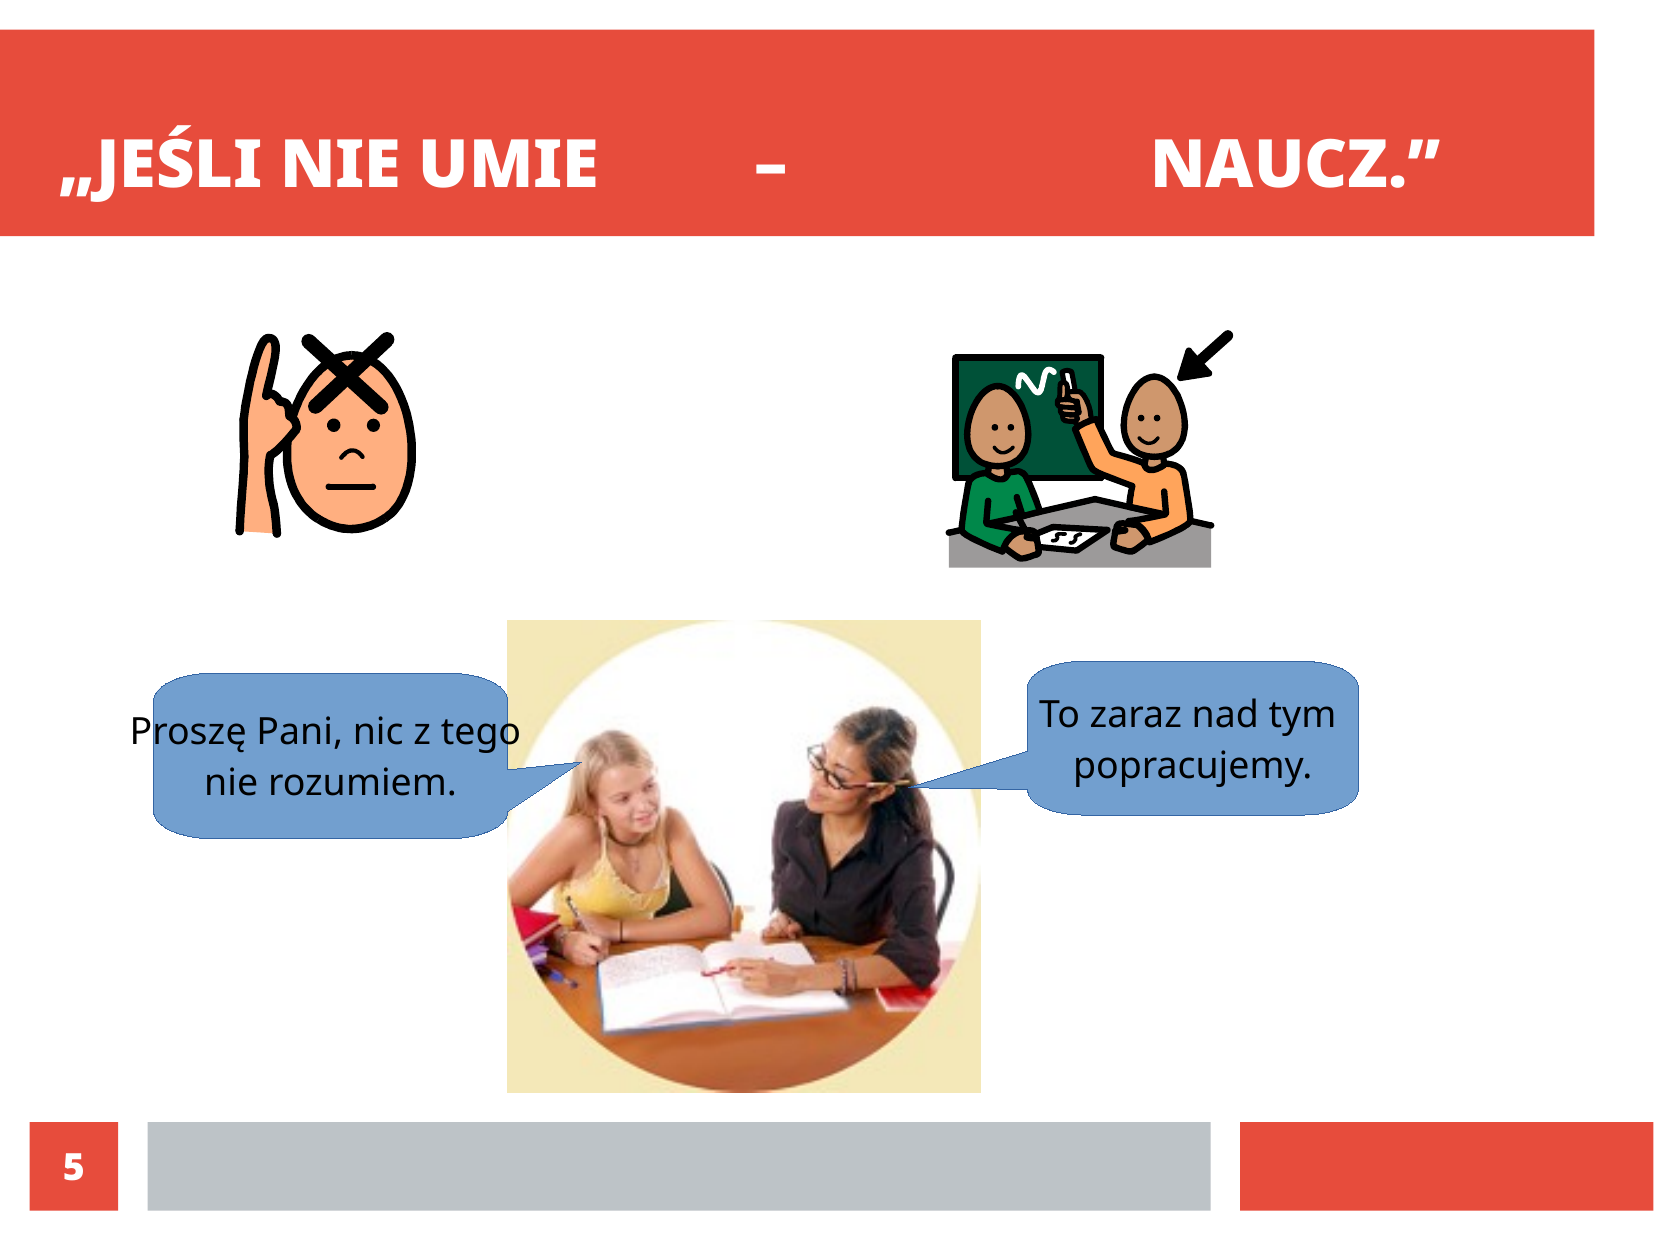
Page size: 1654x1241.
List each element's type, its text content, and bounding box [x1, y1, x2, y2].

picture [177, 318, 473, 559]
picture [508, 726, 515, 742]
text_box To zaraz nad tym popracujemy. [908, 661, 1359, 816]
picture [507, 620, 981, 1093]
picture [938, 324, 1241, 584]
title „JEŚLI NIE UMIE – NAUCZ.” [59, 59, 1595, 207]
text_box Proszę Pani, nic z tego nie rozumiem. [153, 673, 582, 839]
